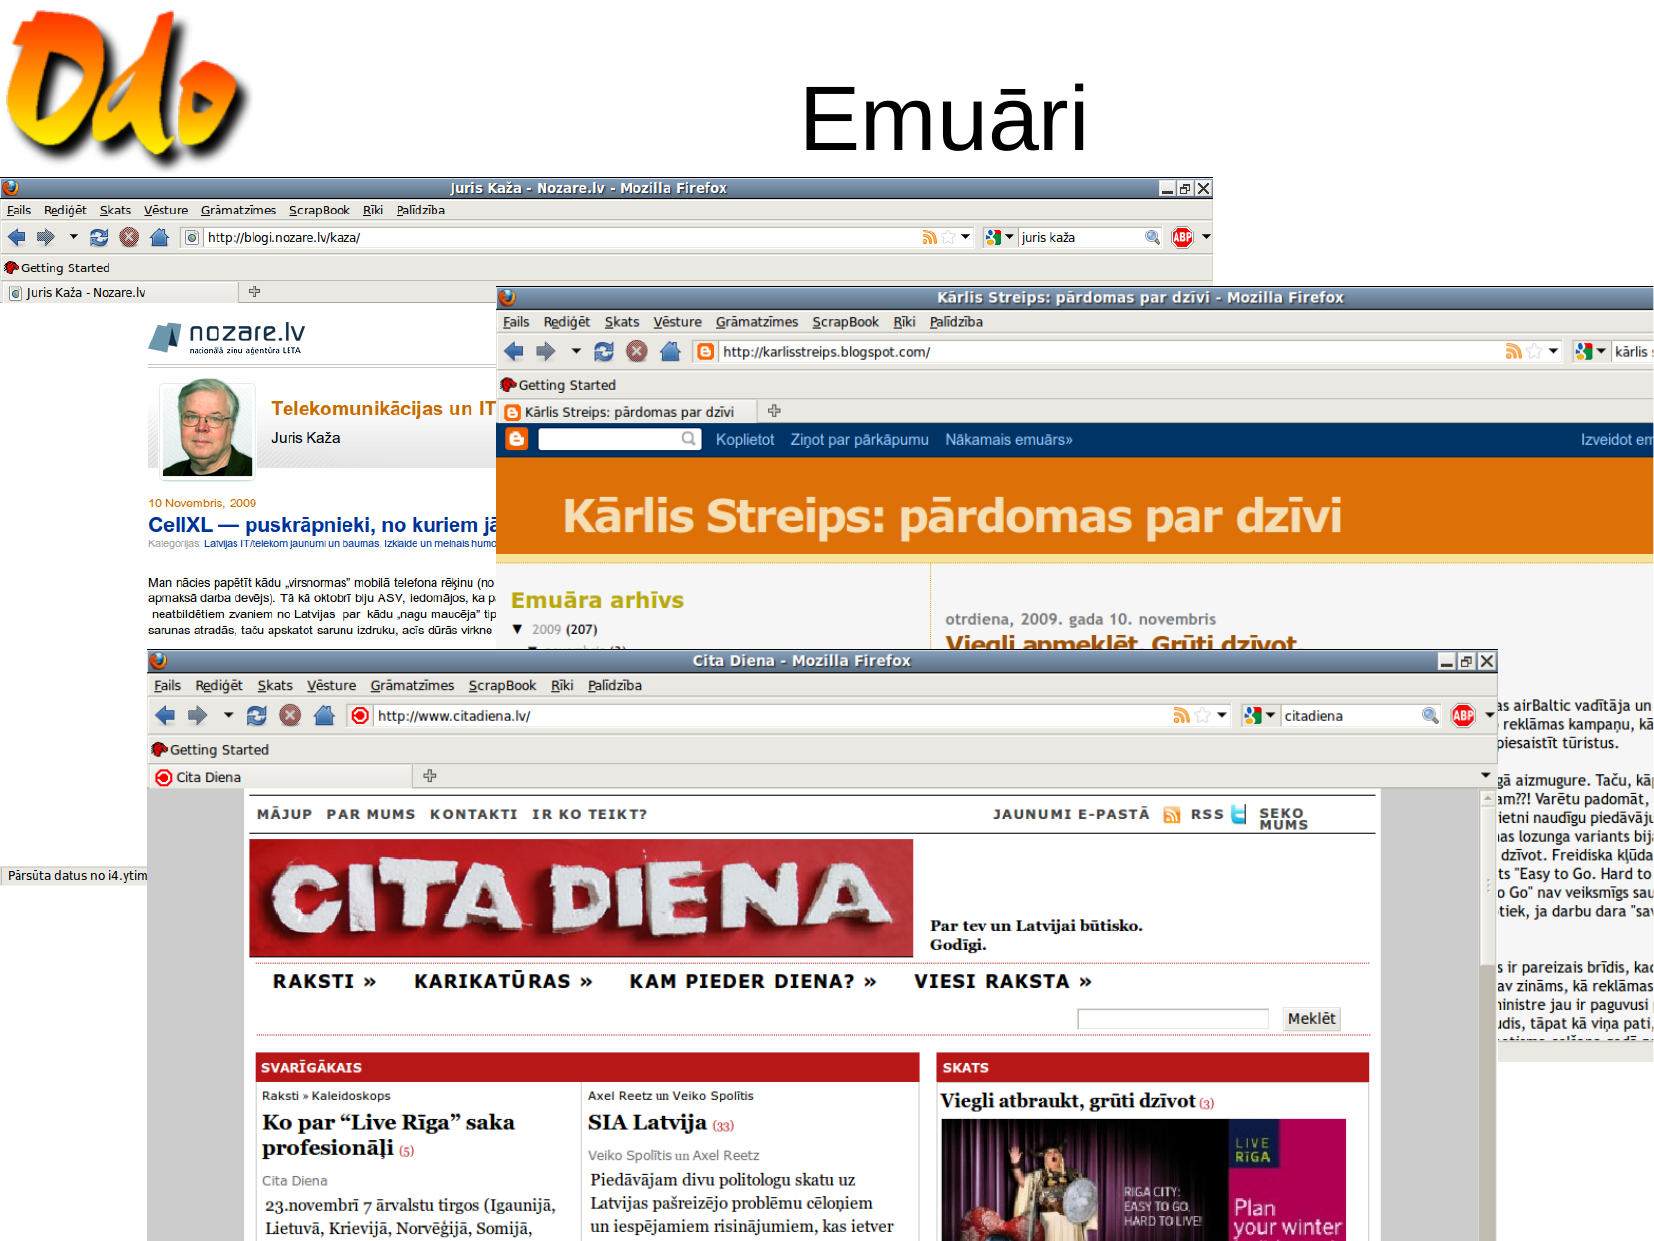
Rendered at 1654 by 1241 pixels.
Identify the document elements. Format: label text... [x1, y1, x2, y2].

title Emuāri [236, 70, 1654, 174]
picture [0, 6, 1654, 1241]
